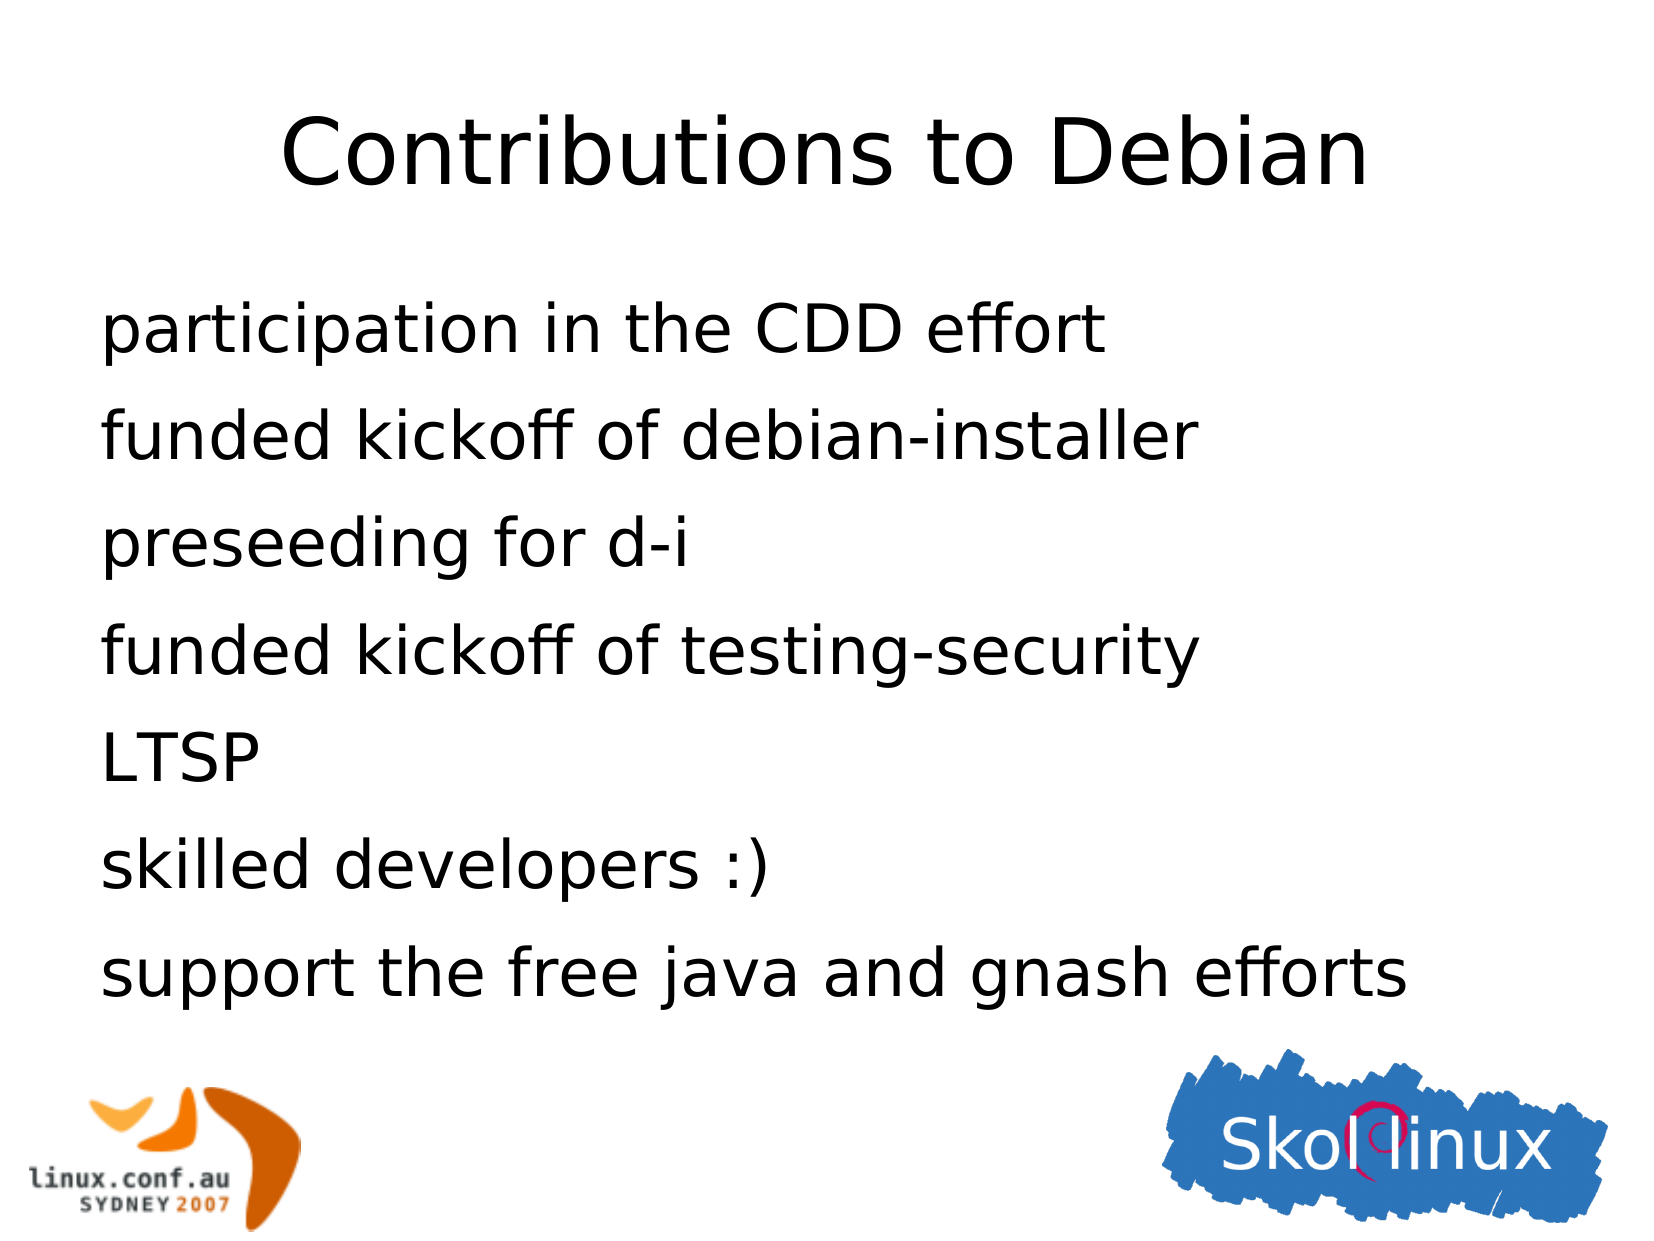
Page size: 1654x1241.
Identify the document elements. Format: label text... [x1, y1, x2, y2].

title Contributions to Debian [82, 49, 1571, 257]
picture [1162, 1049, 1608, 1223]
list participation in the CDD effort funded kickoff of debian-installer preseeding for d-i funded kickoff of testing-security LTSP skilled developers :) support the free java and gnash efforts [82, 290, 1571, 1109]
picture [29, 1087, 301, 1232]
